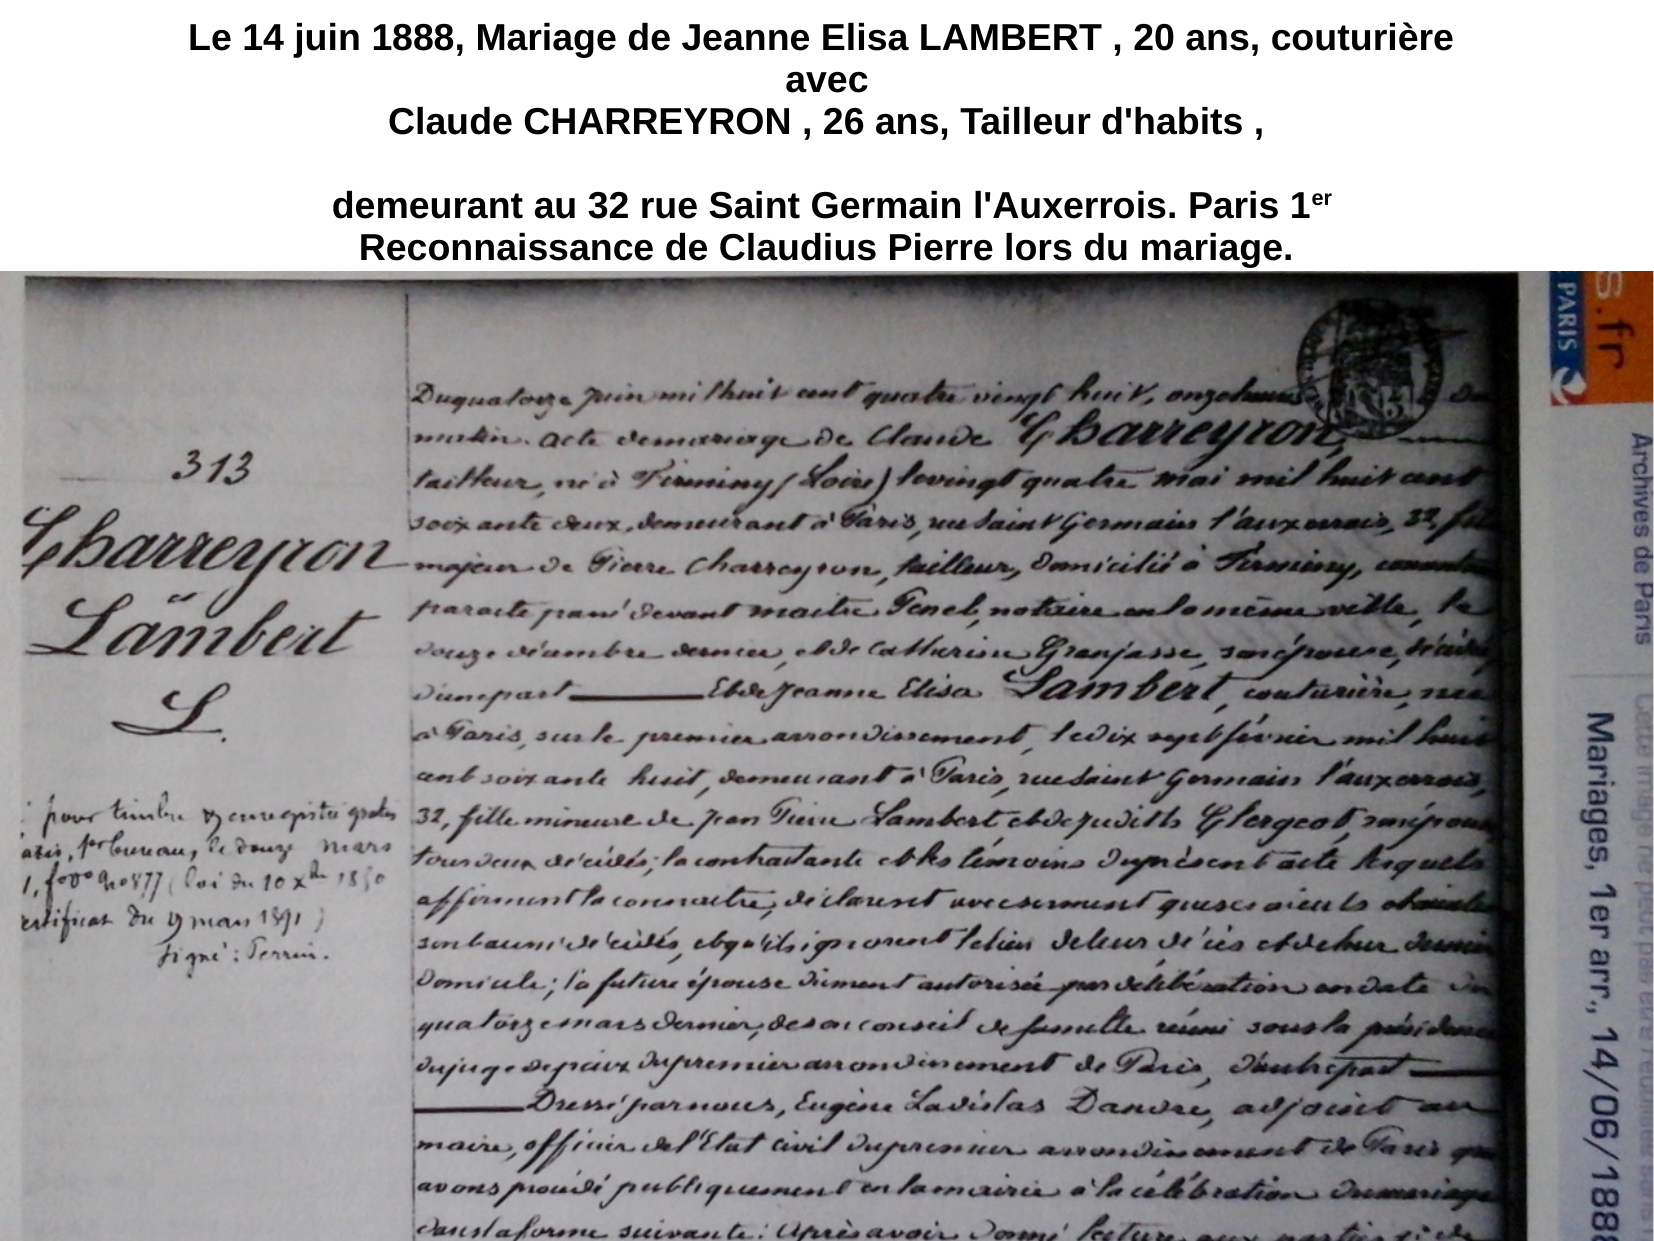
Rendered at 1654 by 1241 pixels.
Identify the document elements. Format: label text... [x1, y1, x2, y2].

picture [0, 271, 1654, 1241]
title Le 14 juin 1888, Mariage de Jeanne Elisa LAMBERT , 20 ans, couturière avec Claude CHARREYRON , 26 ans, Tailleur d'habits , demeurant au 32 rue Saint Germain l'Auxerrois. Paris 1er Reconnaissance de Claudius Pierre lors du mariage. [82, 11, 1571, 271]
